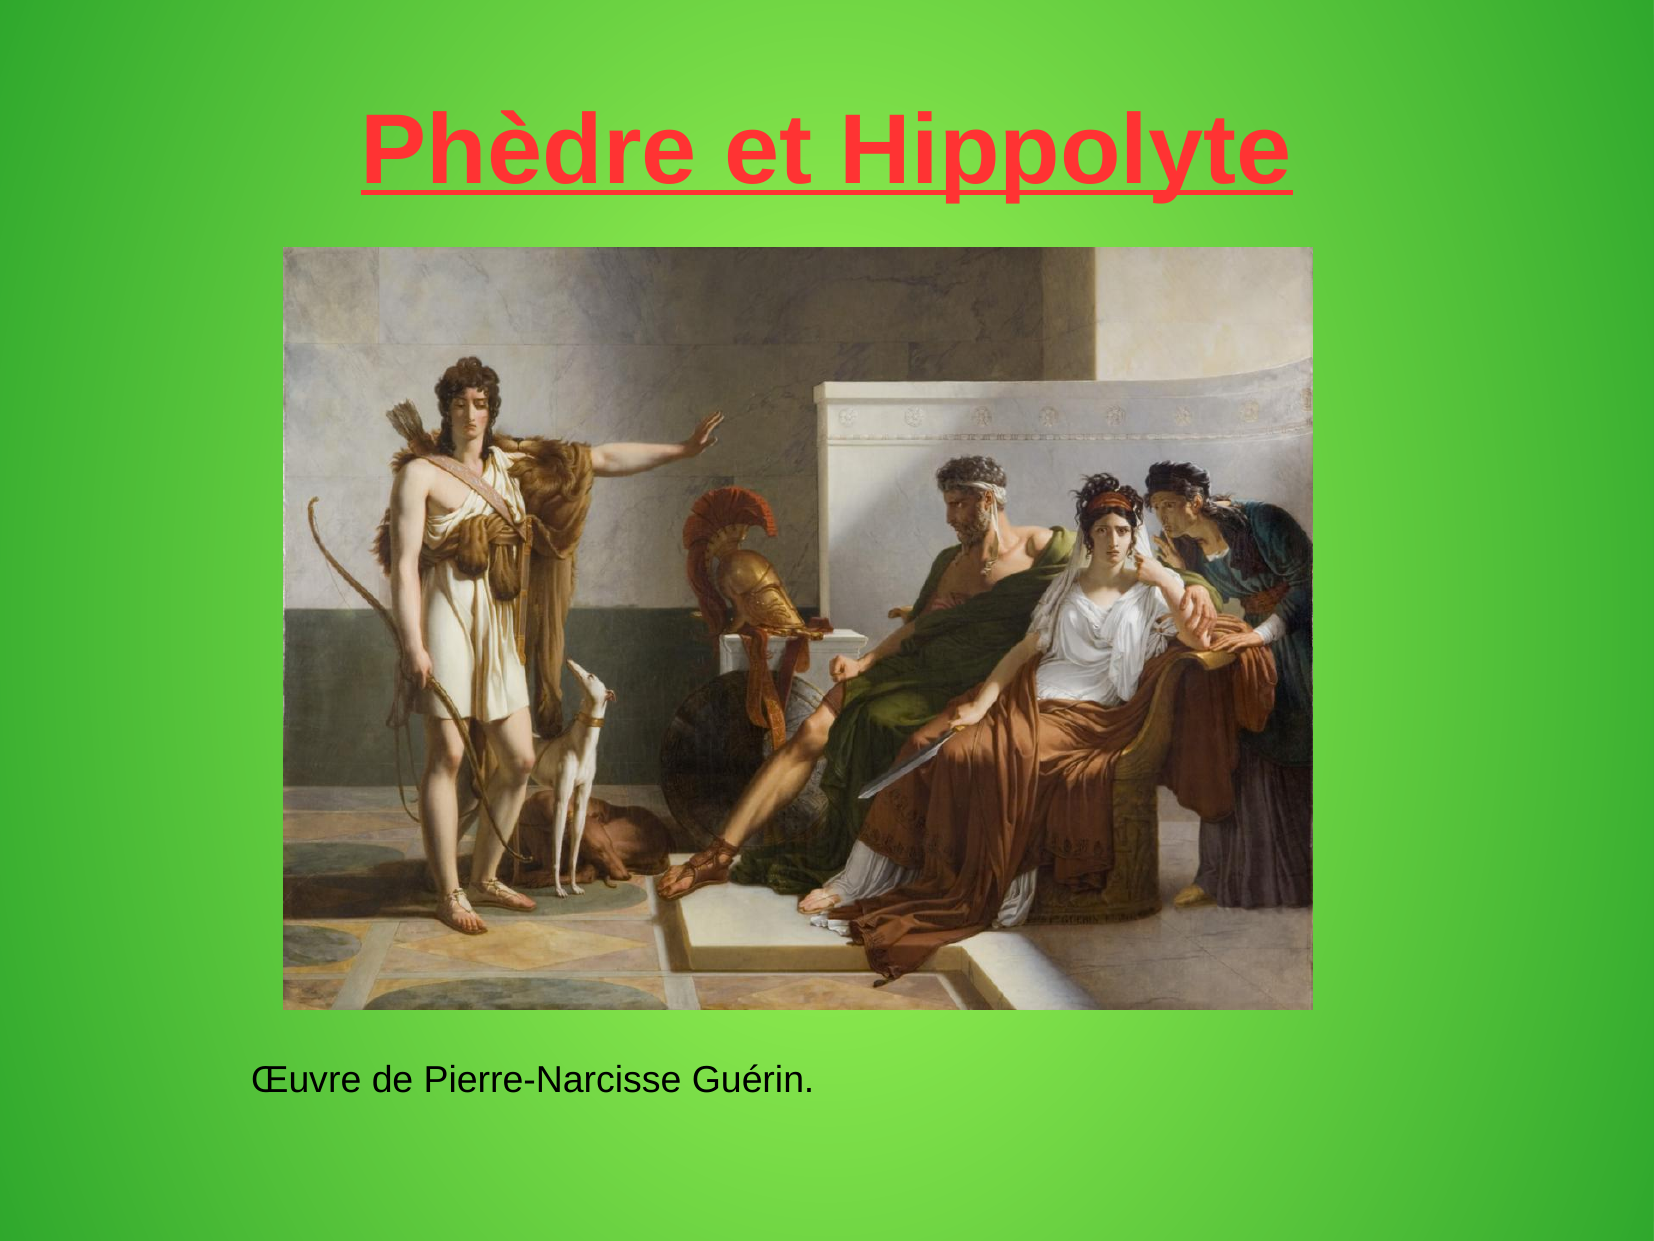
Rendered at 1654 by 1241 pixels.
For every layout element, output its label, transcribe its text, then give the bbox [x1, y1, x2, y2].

text_box Œuvre de Pierre-Narcisse Guérin. [236, 1051, 1371, 1108]
picture [283, 247, 1313, 1010]
title Phèdre et Hippolyte [82, 47, 1571, 252]
